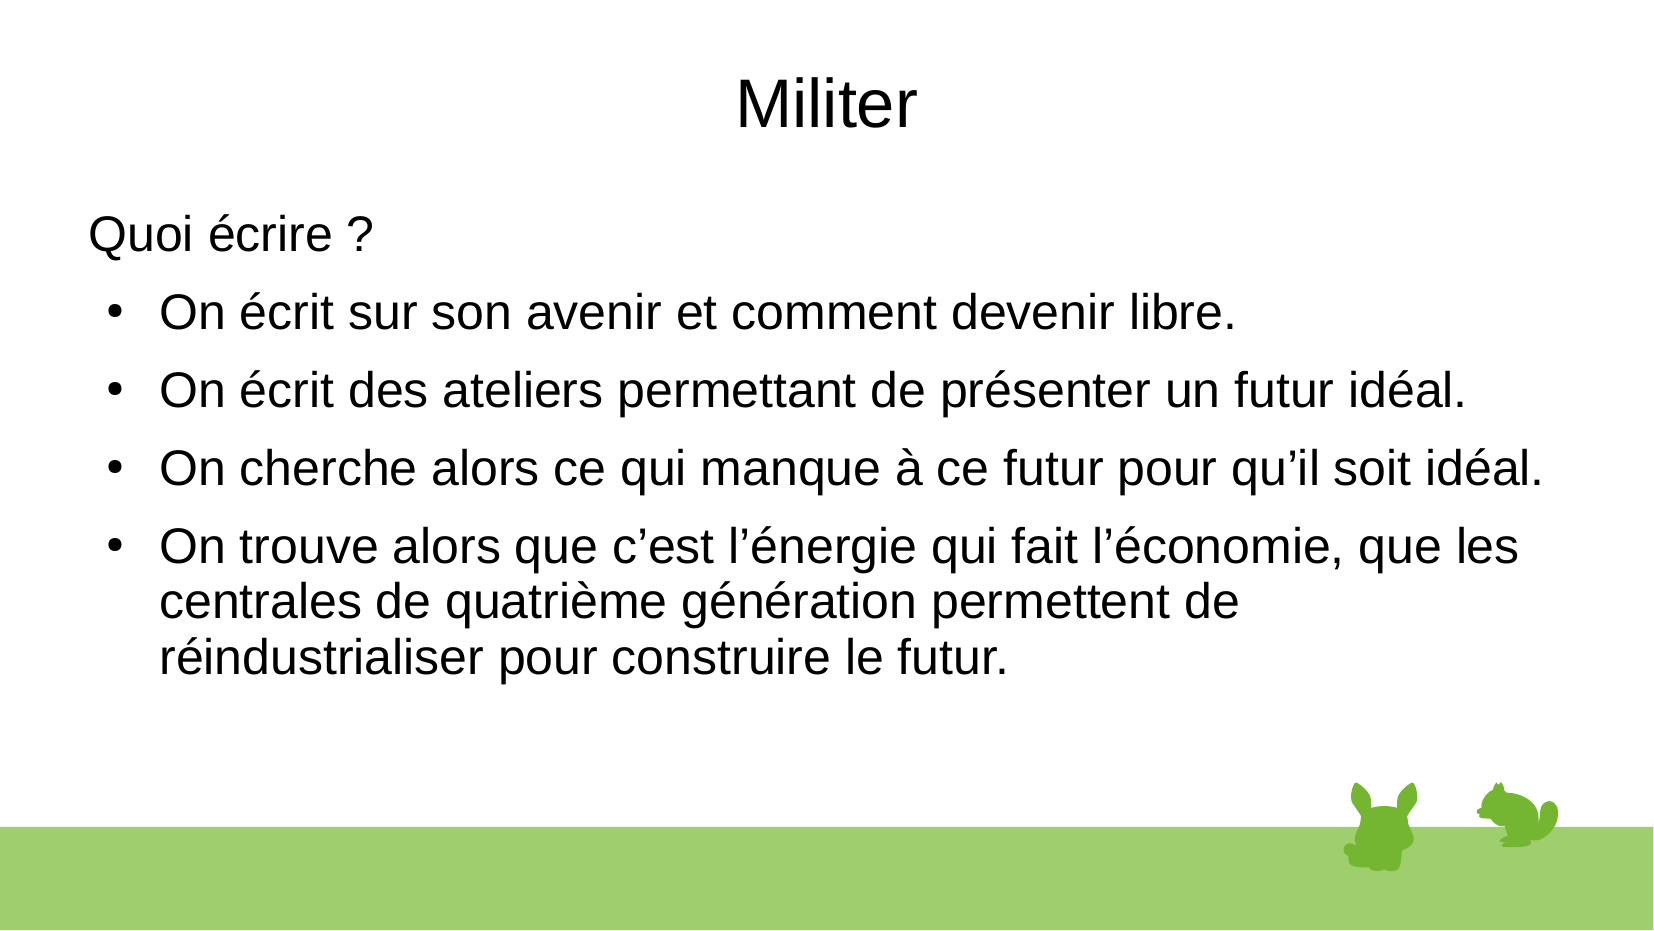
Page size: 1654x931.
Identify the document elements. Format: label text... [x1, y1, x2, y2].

title Militer [88, 29, 1565, 178]
list Quoi écrire ? On écrit sur son avenir et comment devenir libre. On écrit des ateliers permettant de présenter un futur idéal. On cherche alors ce qui manque à ce futur pour qu’il soit idéal. On trouve alors que c’est l’énergie qui fait l’économie, que les centrales de quatrième génération permettent de réindustrialiser pour construire le futur. [88, 206, 1565, 739]
